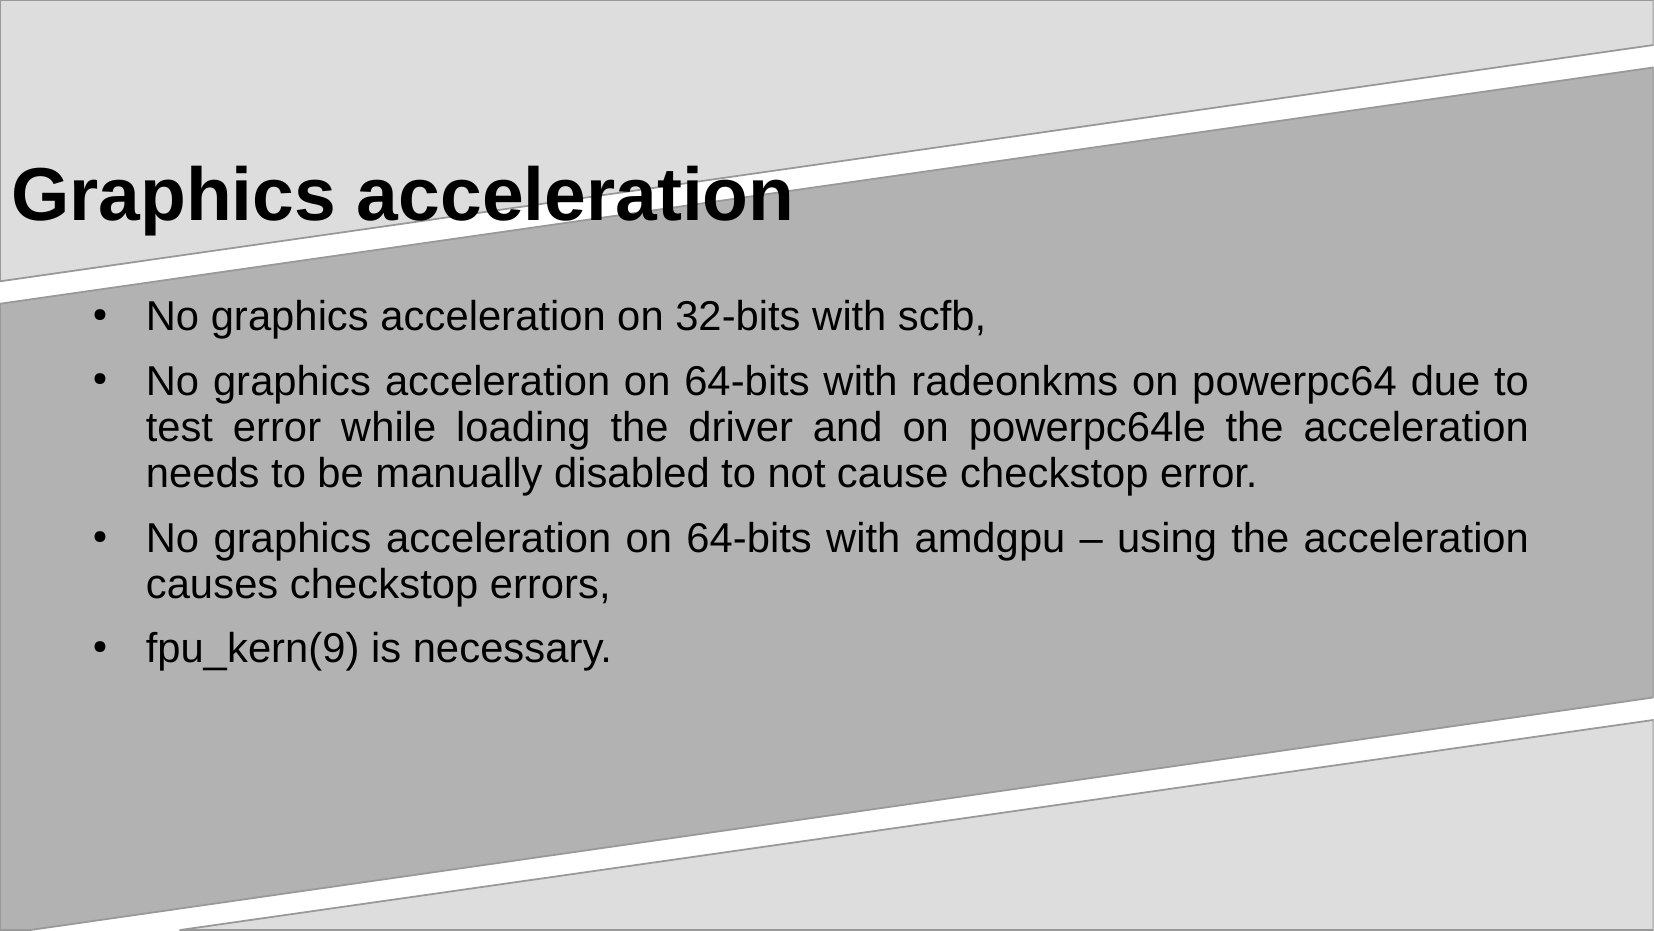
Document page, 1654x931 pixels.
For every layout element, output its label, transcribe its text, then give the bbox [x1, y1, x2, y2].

list No graphics acceleration on 32-bits with scfb, No graphics acceleration on 64-bits with radeonkms on powerpc64 due to test error while loading the driver and on powerpc64le the acceleration needs to be manually disabled to not cause checkstop error. No graphics acceleration on 64-bits with amdgpu – using the acceleration causes checkstop errors, fpu_kern(9) is necessary. [75, 292, 1531, 833]
title Graphics acceleration [11, 116, 1489, 274]
